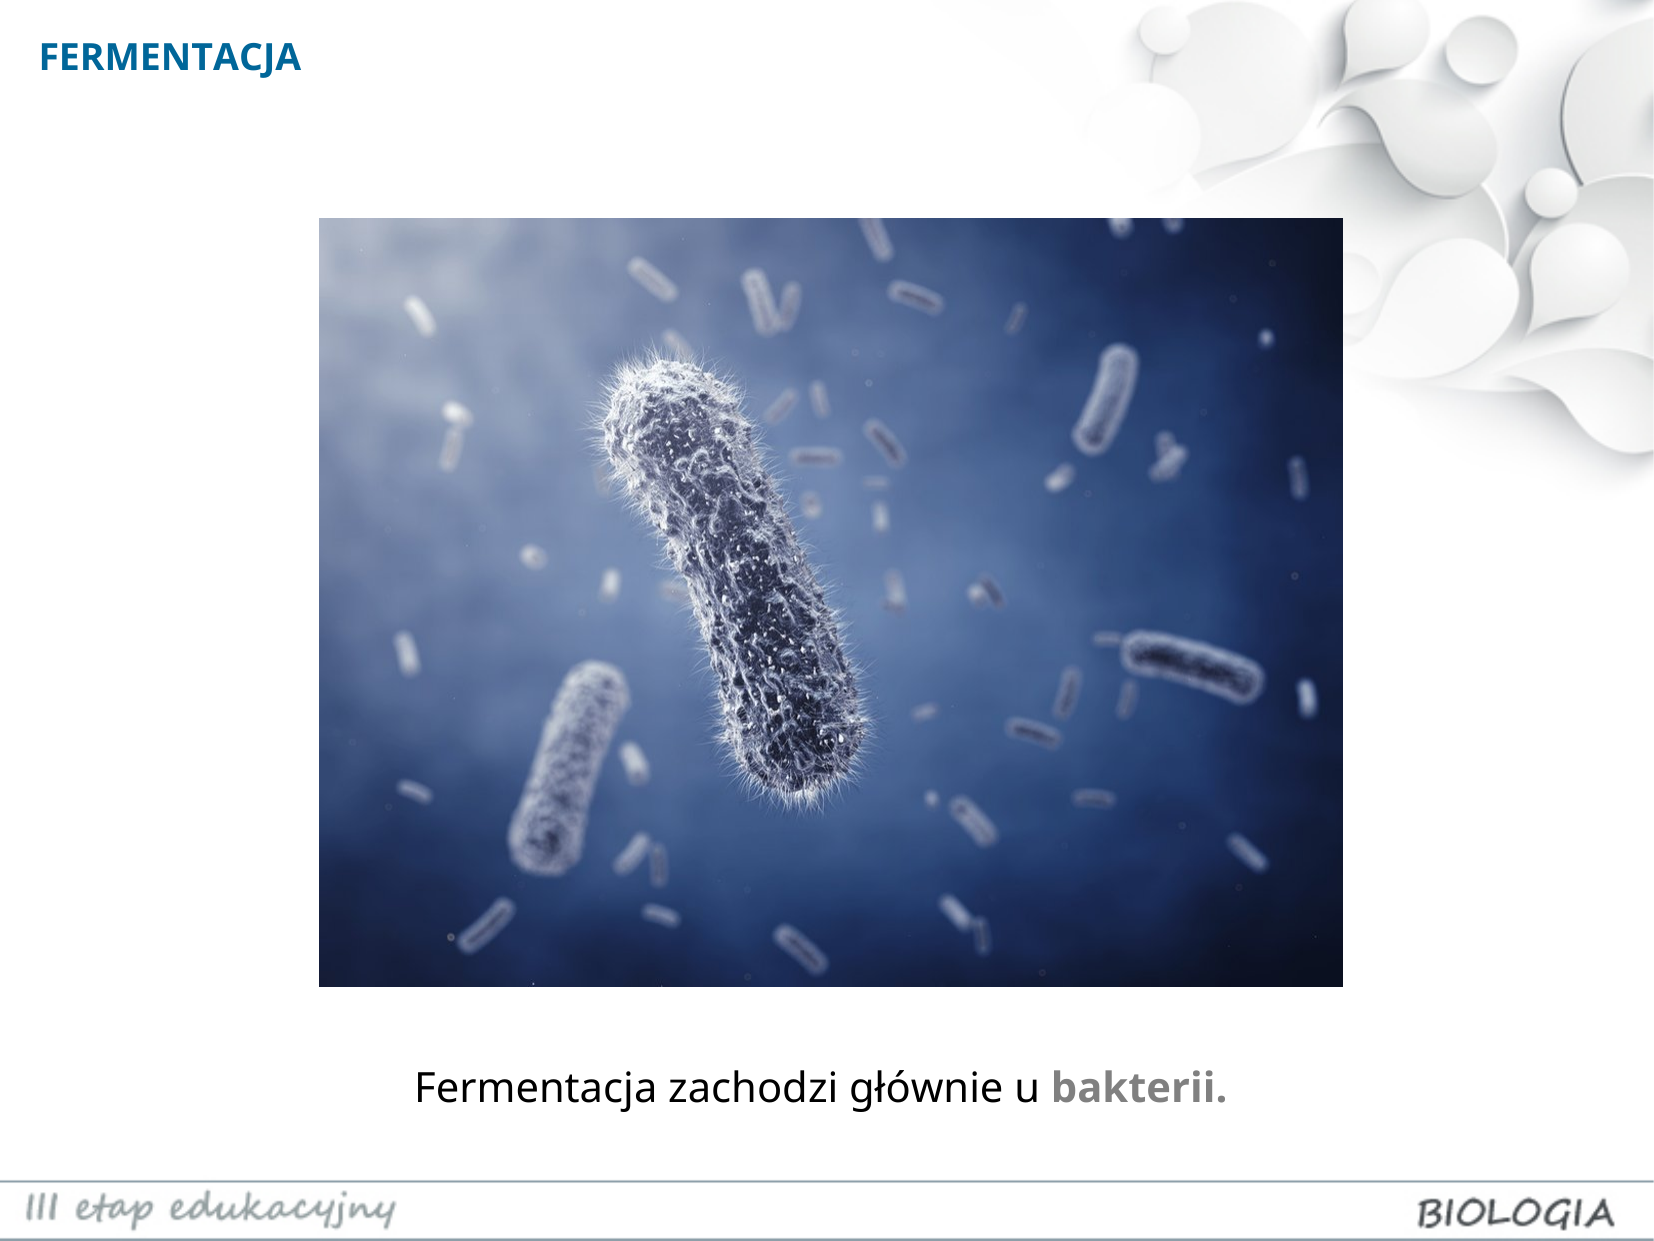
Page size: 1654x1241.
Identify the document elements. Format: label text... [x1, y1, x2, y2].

title Fermentacja zachodzi głównie u bakterii. [82, 1066, 1571, 1207]
picture [0, 0, 1654, 1241]
text_box FERMENTACJA [23, 29, 1276, 87]
